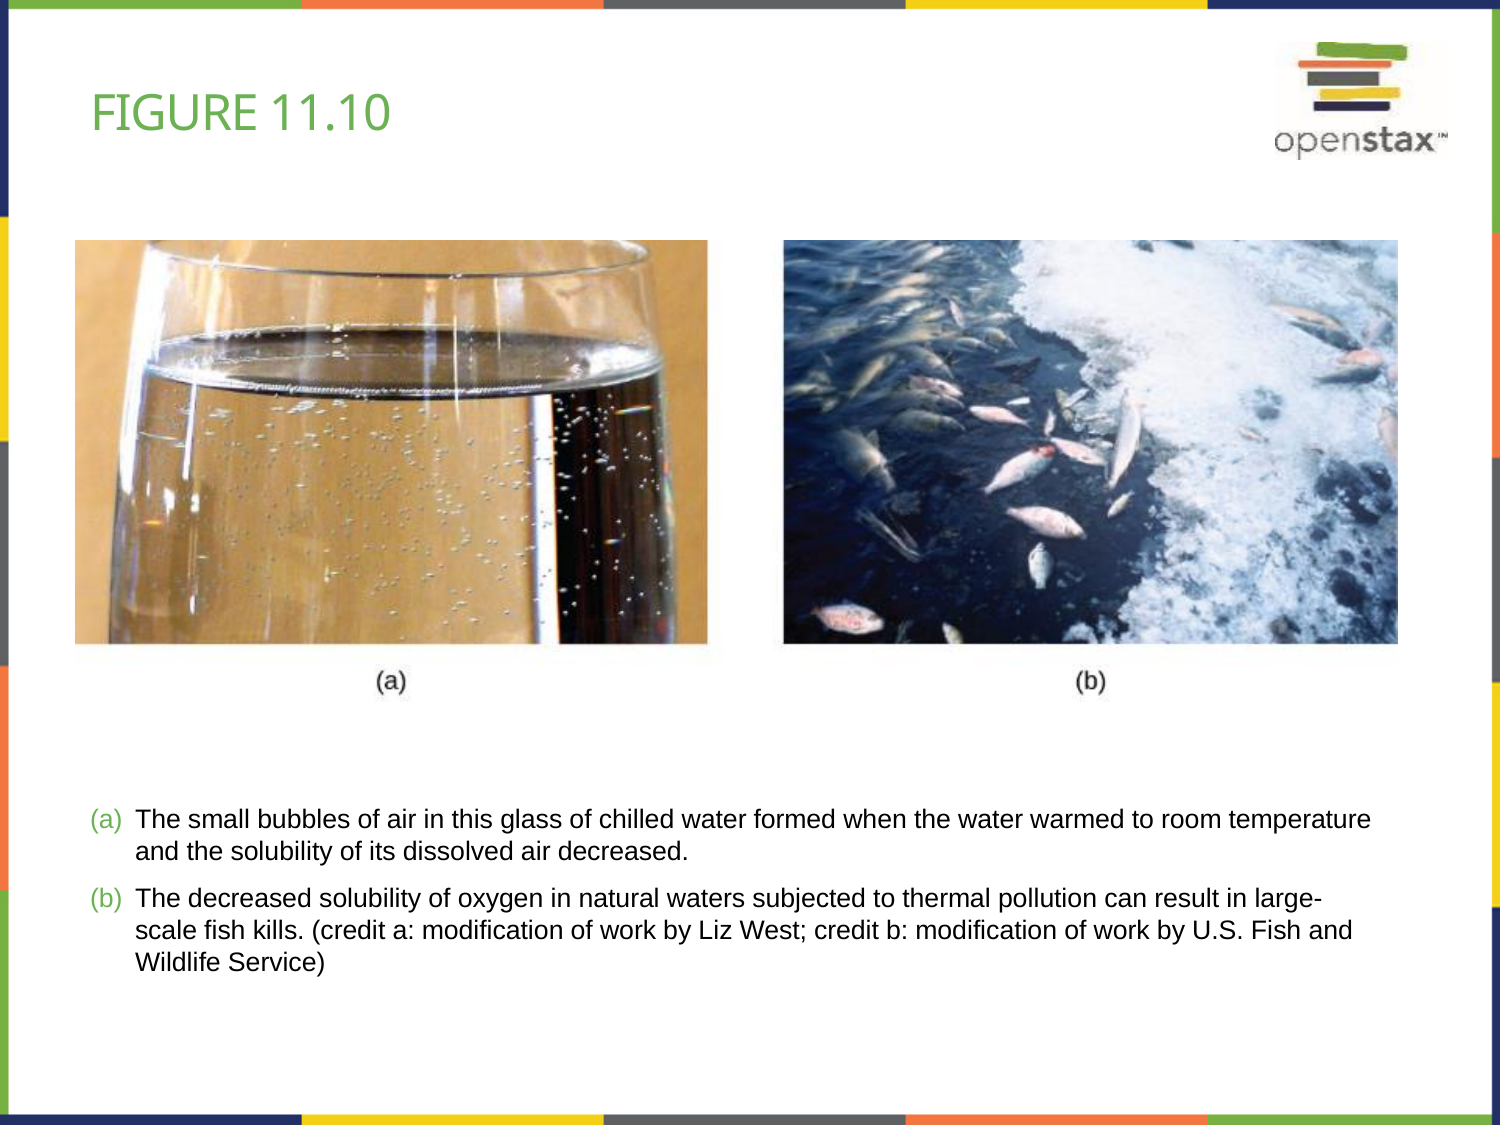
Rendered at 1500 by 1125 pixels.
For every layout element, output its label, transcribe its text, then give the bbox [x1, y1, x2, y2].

picture [0, 0, 1500, 1125]
title Figure 11.10 [75, 39, 1398, 148]
list The small bubbles of air in this glass of chilled water formed when the water warmed to room temperature and the solubility of its dissolved air decreased. The decreased solubility of oxygen in natural waters subjected to thermal pollution can result in large-scale fish kills. (credit a: modification of work by Liz West; credit b: modification of work by U.S. Fish and Wildlife Service) [75, 794, 1398, 986]
